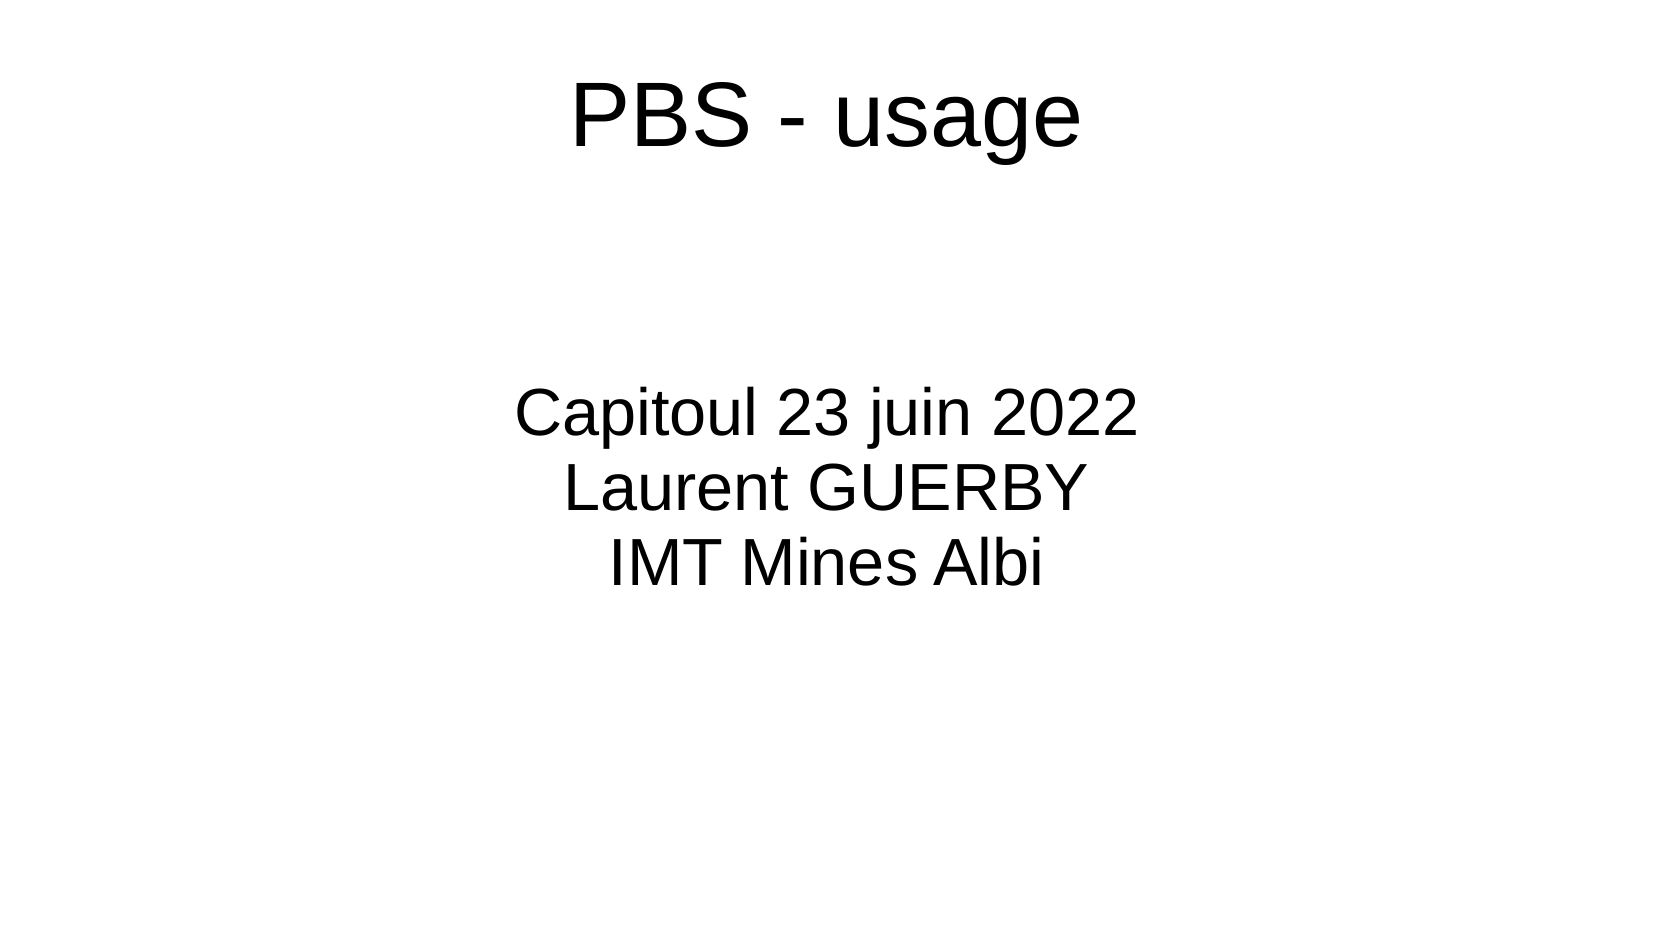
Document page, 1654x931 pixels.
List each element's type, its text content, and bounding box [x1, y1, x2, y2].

title PBS - usage [82, 37, 1571, 193]
subtitle Capitoul 23 juin 2022 Laurent GUERBY IMT Mines Albi [82, 217, 1571, 758]
